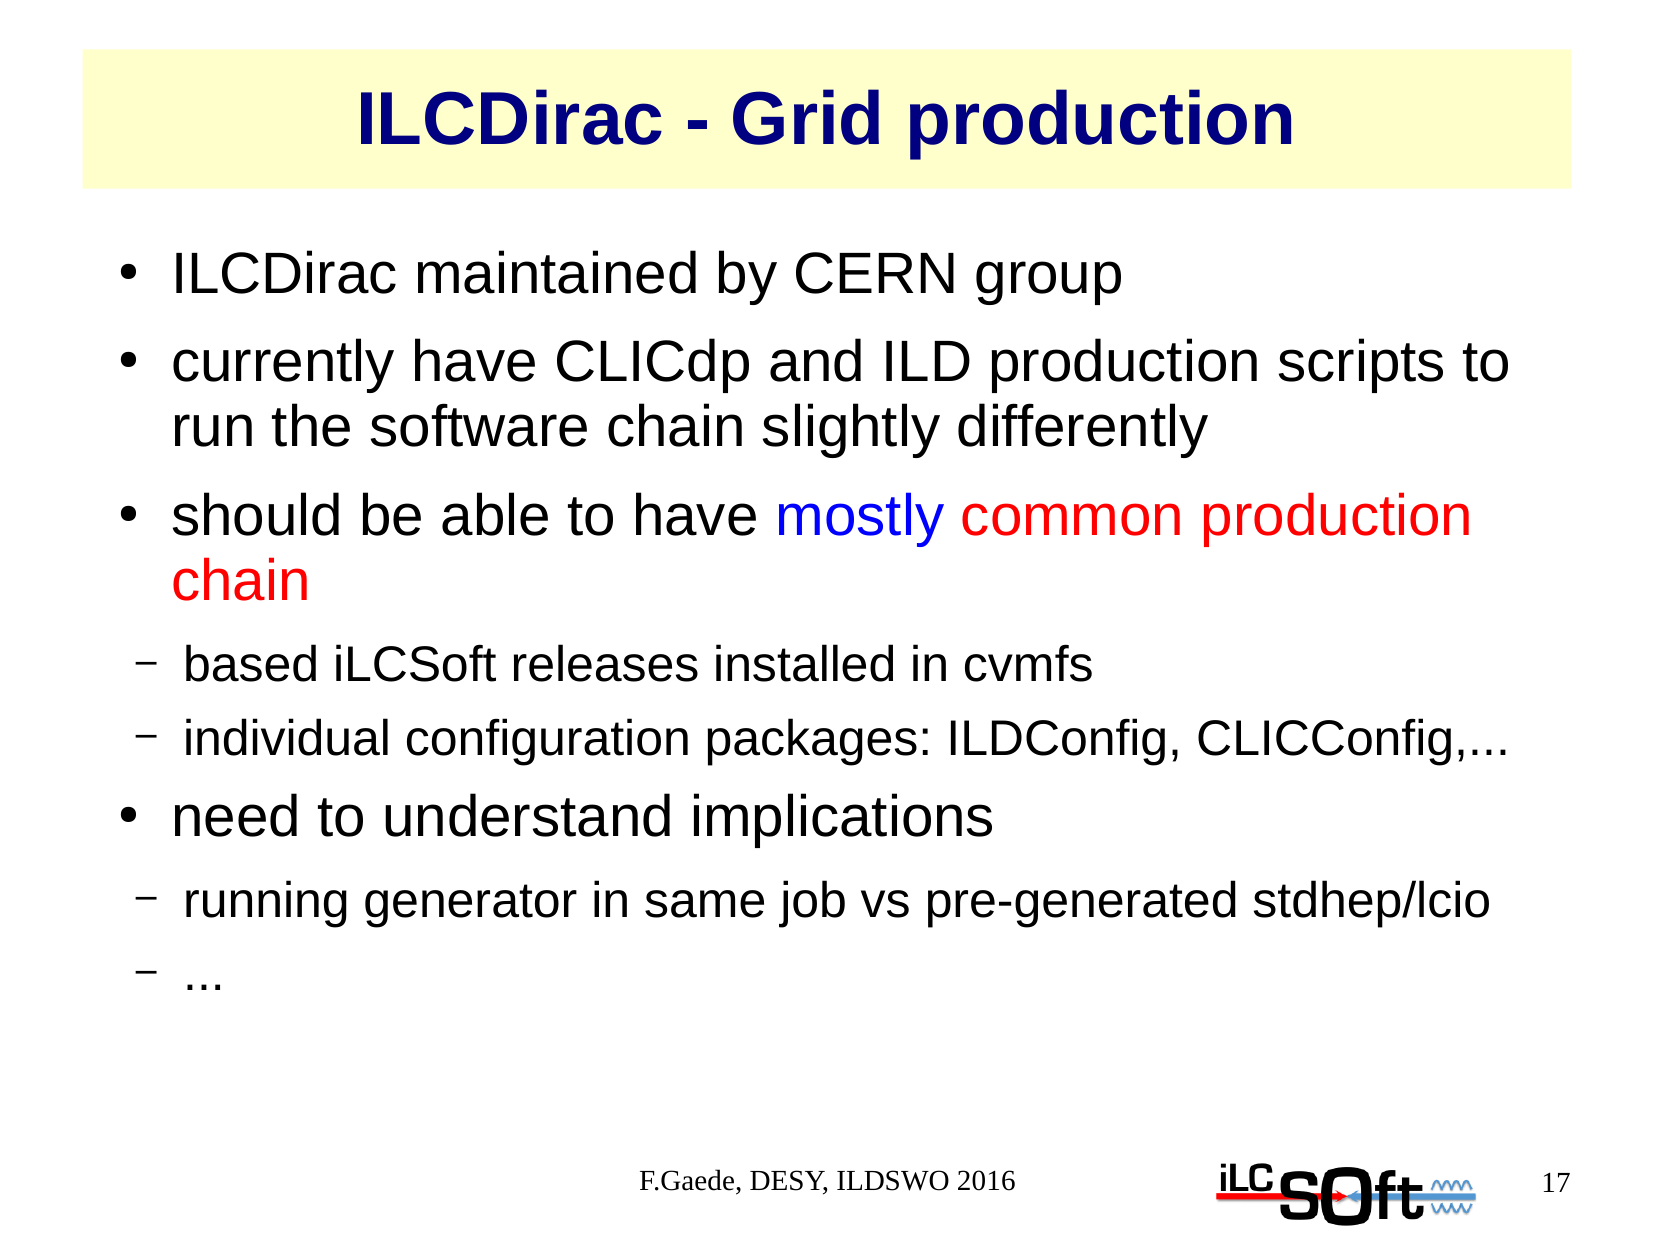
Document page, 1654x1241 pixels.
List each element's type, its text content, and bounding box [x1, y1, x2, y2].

title ILCDirac - Grid production [82, 49, 1571, 189]
list ILCDirac maintained by CERN group currently have CLICdp and ILD production scripts to run the software chain slightly differently should be able to have mostly common production chain based iLCSoft releases installed in cvmfs individual configuration packages: ILDConfig, CLICConfig,... need to understand implications running generator in same job vs pre-generated stdhep/lcio ... [82, 240, 1571, 1059]
picture [1206, 1155, 1561, 1241]
